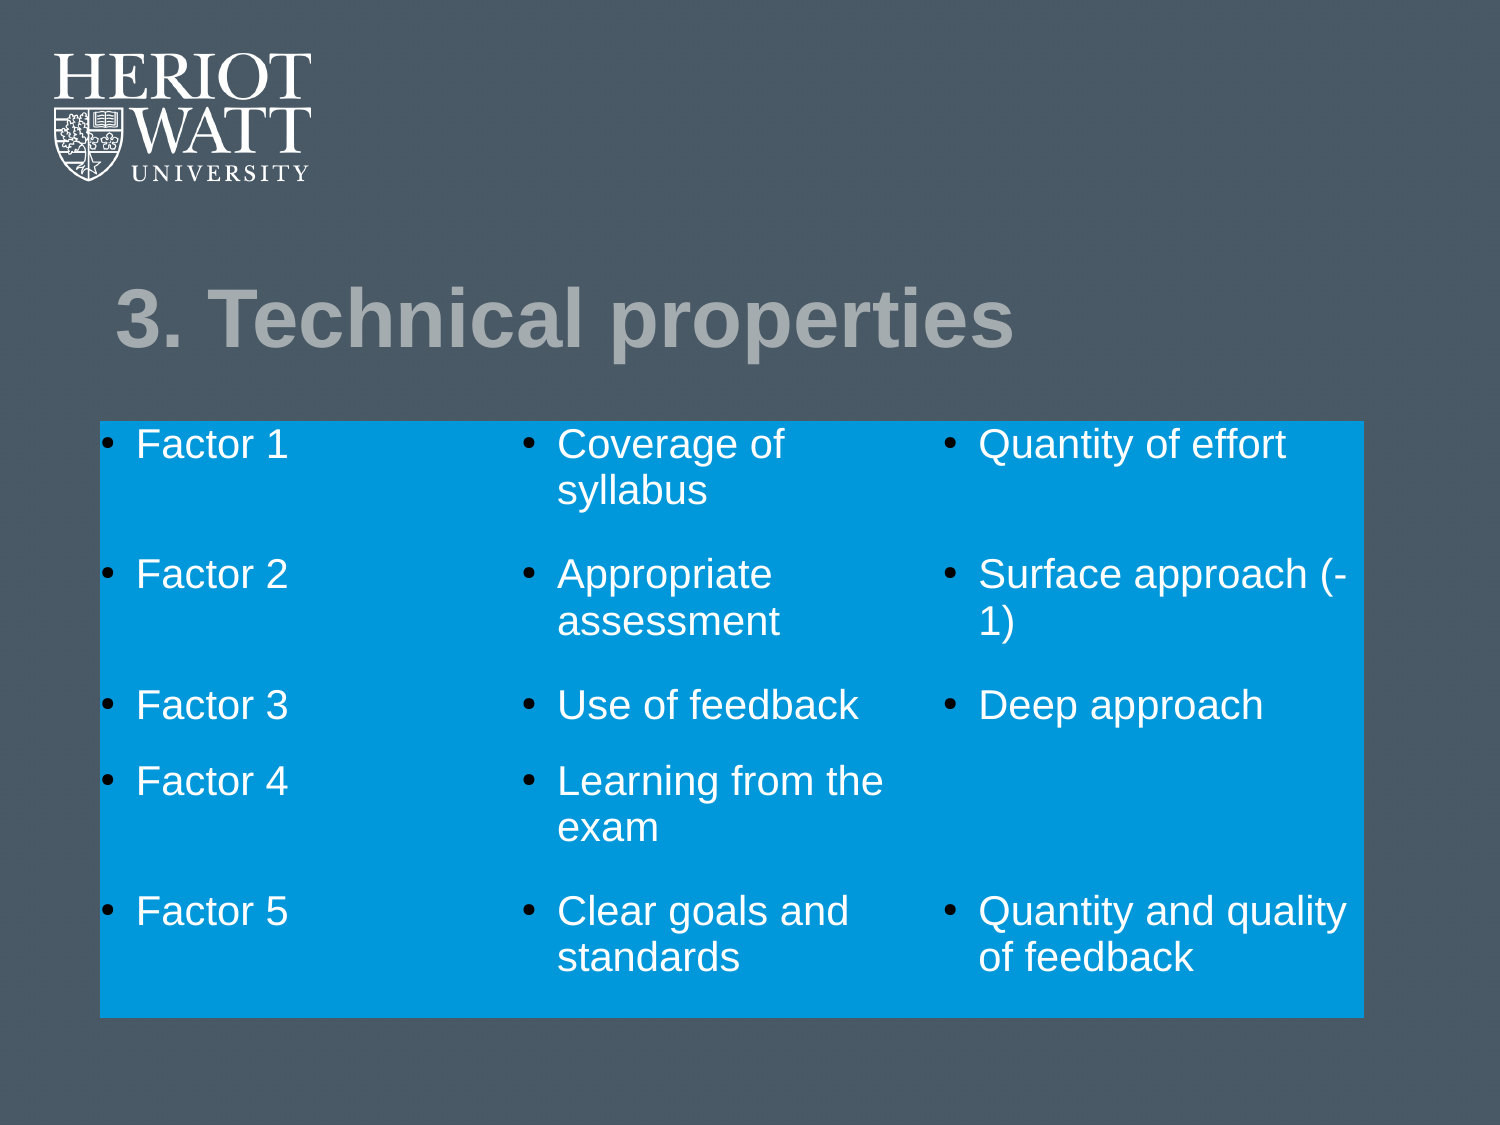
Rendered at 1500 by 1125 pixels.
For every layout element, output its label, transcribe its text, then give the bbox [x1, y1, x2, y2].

title 3. Technical properties [100, 208, 1426, 372]
table_cell Factor 3 [100, 682, 522, 757]
table_header Coverage of syllabus [522, 421, 943, 551]
table_header Quantity of effort [943, 421, 1364, 551]
table_cell Use of feedback [522, 682, 943, 757]
table_cell Factor 2 [100, 551, 522, 682]
table_cell Factor 5 [100, 888, 522, 1018]
table_header Factor 1 [100, 421, 522, 551]
list [100, 385, 1426, 1005]
table_cell Deep approach [943, 682, 1364, 757]
table_cell Surface approach (-1) [943, 551, 1364, 682]
table_cell Factor 4 [100, 757, 522, 888]
table_cell Learning from the exam [522, 757, 943, 888]
table_cell Appropriate assessment [522, 551, 943, 682]
table_cell [943, 757, 1364, 888]
table_cell Quantity and quality of feedback [943, 888, 1364, 1018]
table_cell Clear goals and standards [522, 888, 943, 1018]
